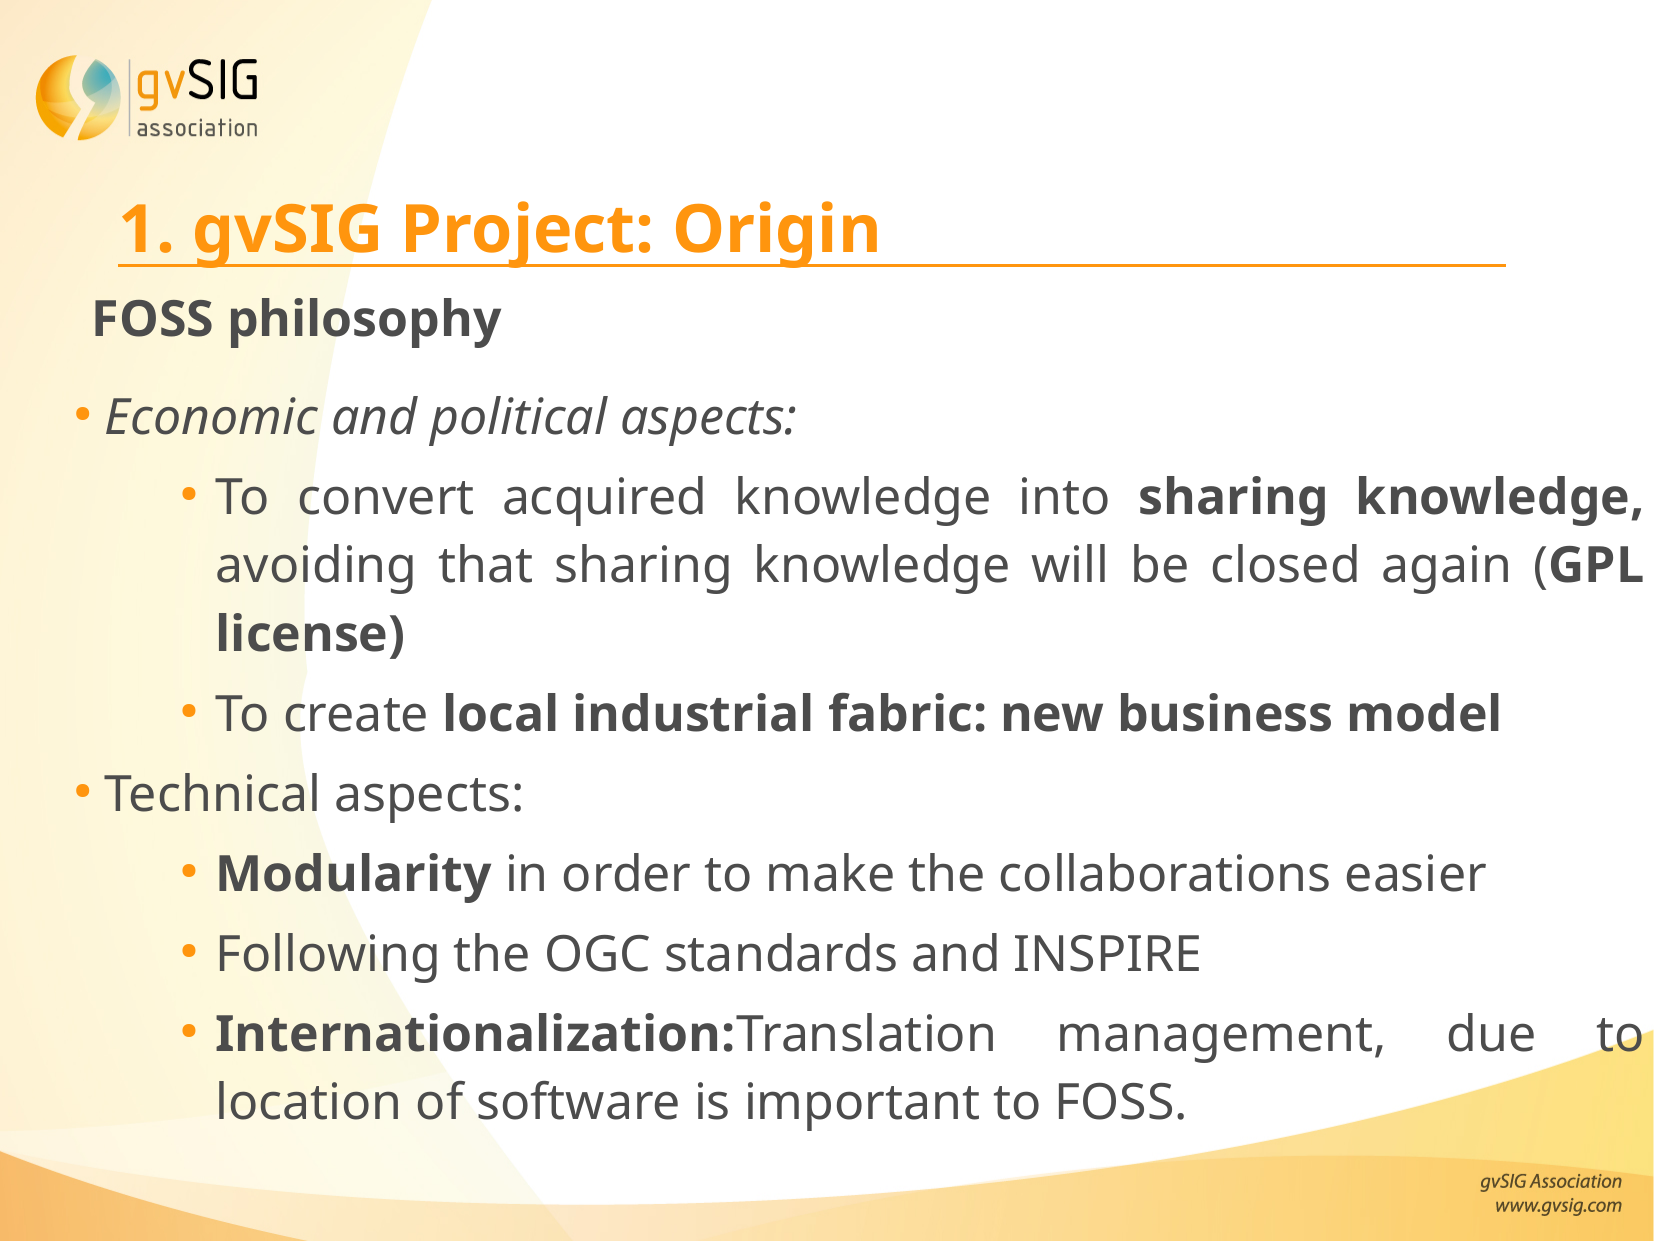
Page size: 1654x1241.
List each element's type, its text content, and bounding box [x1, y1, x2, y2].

text_box FOSS philosophy Economic and political aspects: To convert acquired knowledge into sharing knowledge, avoiding that sharing knowledge will be closed again (GPL license) To create local industrial fabric: new business model Technical aspects: Modularity in order to make the collaborations easier Following the OGC standards and INSPIRE Internationalization:Translation management, due to location of software is important to FOSS. [59, 275, 1654, 1241]
picture [0, 0, 1654, 1241]
title 1. gvSIG Project: Origin [118, 177, 1607, 275]
